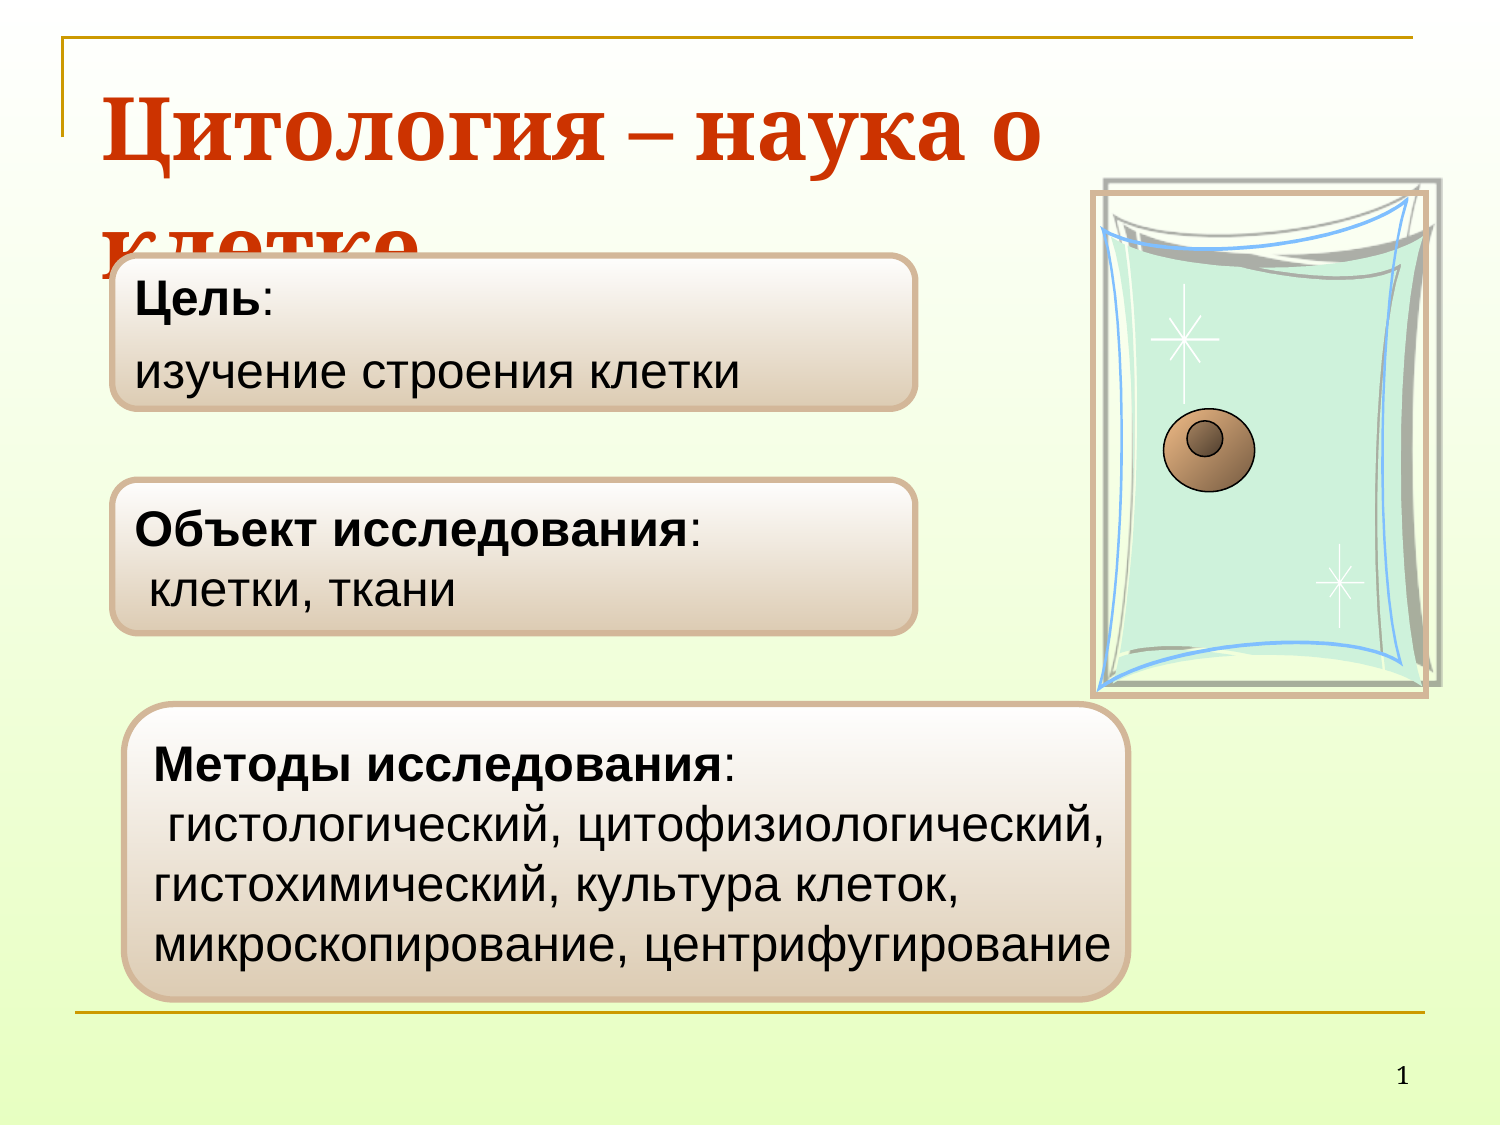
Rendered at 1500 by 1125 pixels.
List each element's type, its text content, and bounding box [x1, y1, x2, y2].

text_box Объект исследования: клетки, ткани [112, 479, 916, 634]
text_box [1163, 408, 1255, 492]
text_box Цель: изучение строения клетки [112, 255, 916, 409]
title Цитология – наука о клетке [86, 59, 1329, 187]
picture [1096, 196, 1424, 693]
text_box Методы исследования: гистологический, цитофизиологический, гистохимический, культура клеток, микроскопирование, центрифугирование [123, 704, 1129, 1000]
